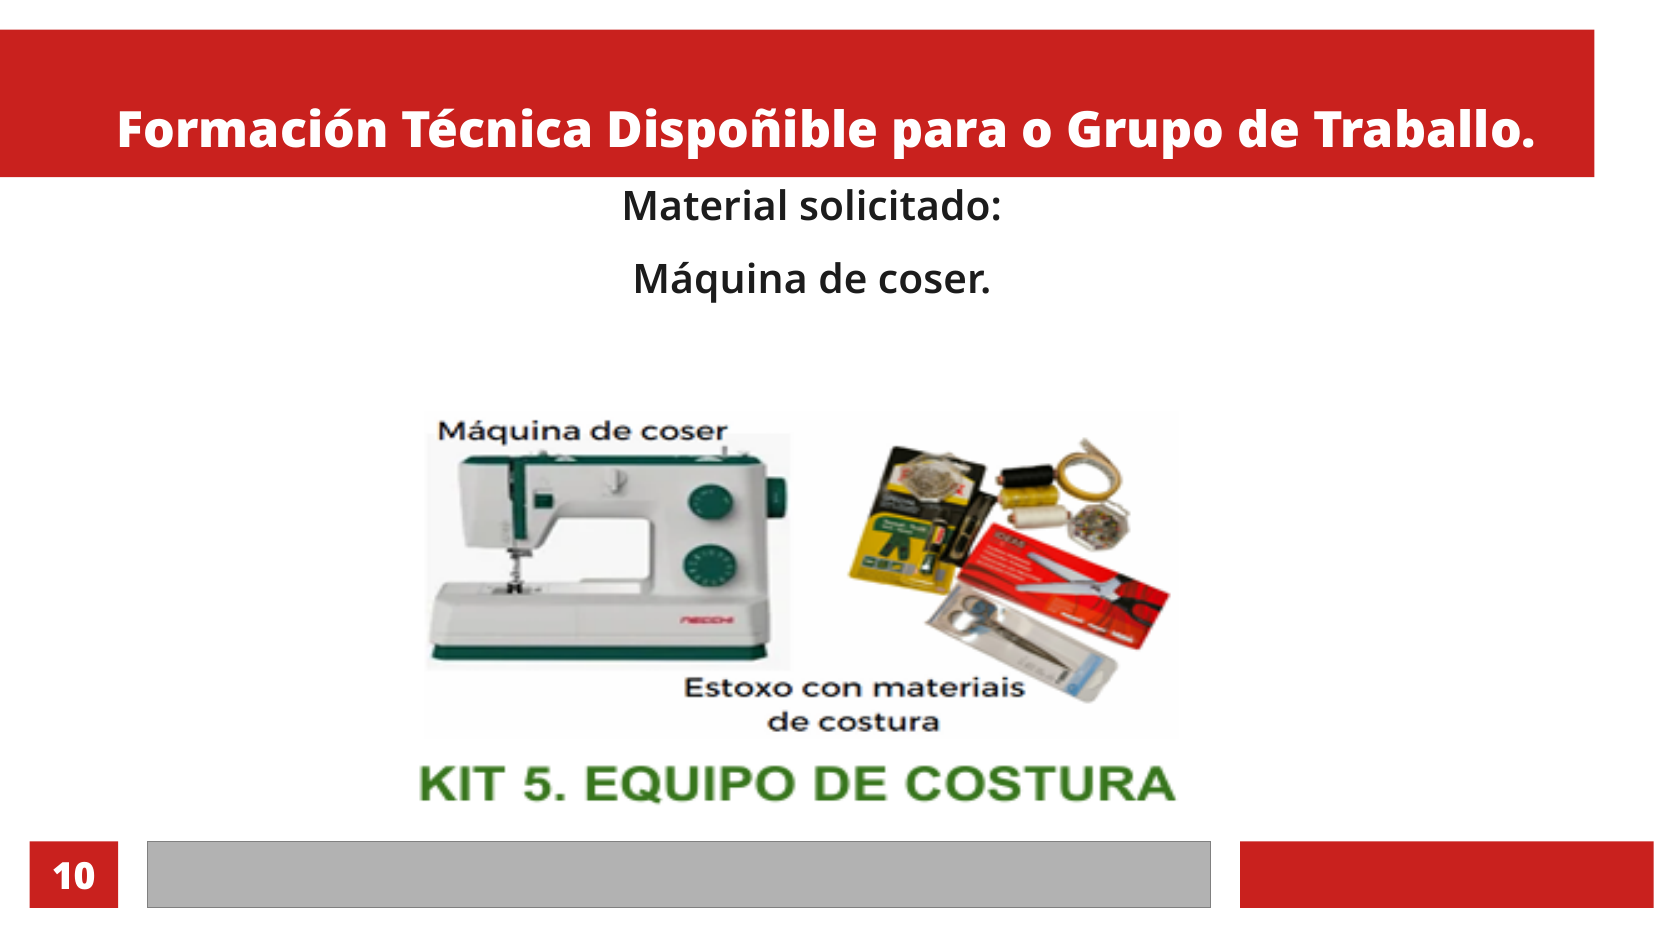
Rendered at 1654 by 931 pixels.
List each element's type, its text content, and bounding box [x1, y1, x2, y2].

title Formación Técnica Dispoñible para o Grupo de Traballo. [59, 44, 1595, 163]
picture [383, 354, 1211, 827]
list Material solicitado: Máquina de coser. [59, 177, 1565, 827]
